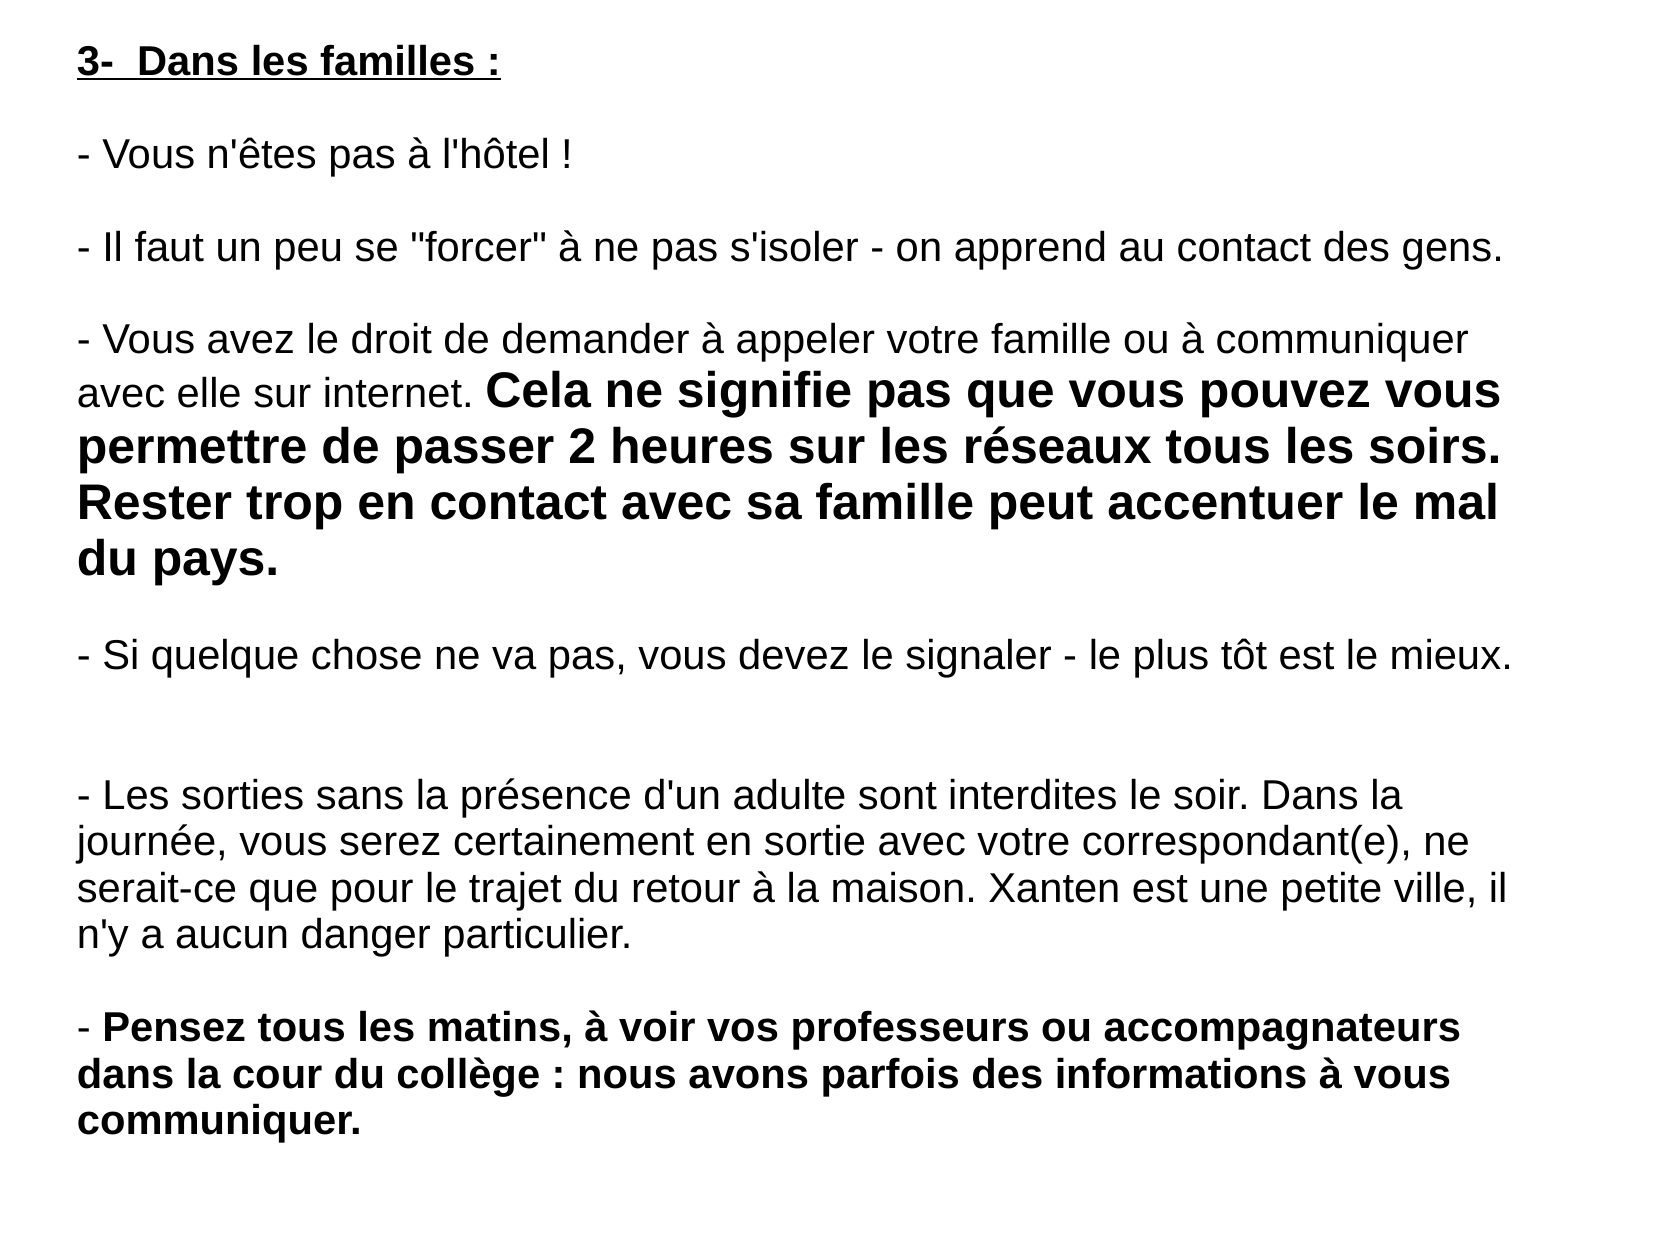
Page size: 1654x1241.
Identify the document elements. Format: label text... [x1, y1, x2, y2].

title 3- Dans les familles : - Vous n'êtes pas à l'hôtel ! - Il faut un peu se "forcer" à ne pas s'isoler - on apprend au contact des gens. - Vous avez le droit de demander à appeler votre famille ou à communiquer avec elle sur internet. Cela ne signifie pas que vous pouvez vous permettre de passer 2 heures sur les réseaux tous les soirs. Rester trop en contact avec sa famille peut accentuer le mal du pays. - Si quelque chose ne va pas, vous devez le signaler - le plus tôt est le mieux. - Les sorties sans la présence d'un adulte sont interdites le soir. Dans la journée, vous serez certainement en sortie avec votre correspondant(e), ne serait-ce que pour le trajet du retour à la maison. Xanten est une petite ville, il n'y a aucun danger particulier. - Pensez tous les matins, à voir vos professeurs ou accompagnateurs dans la cour du collège : nous avons parfois des informations à vous communiquer. [76, 30, 1565, 1151]
